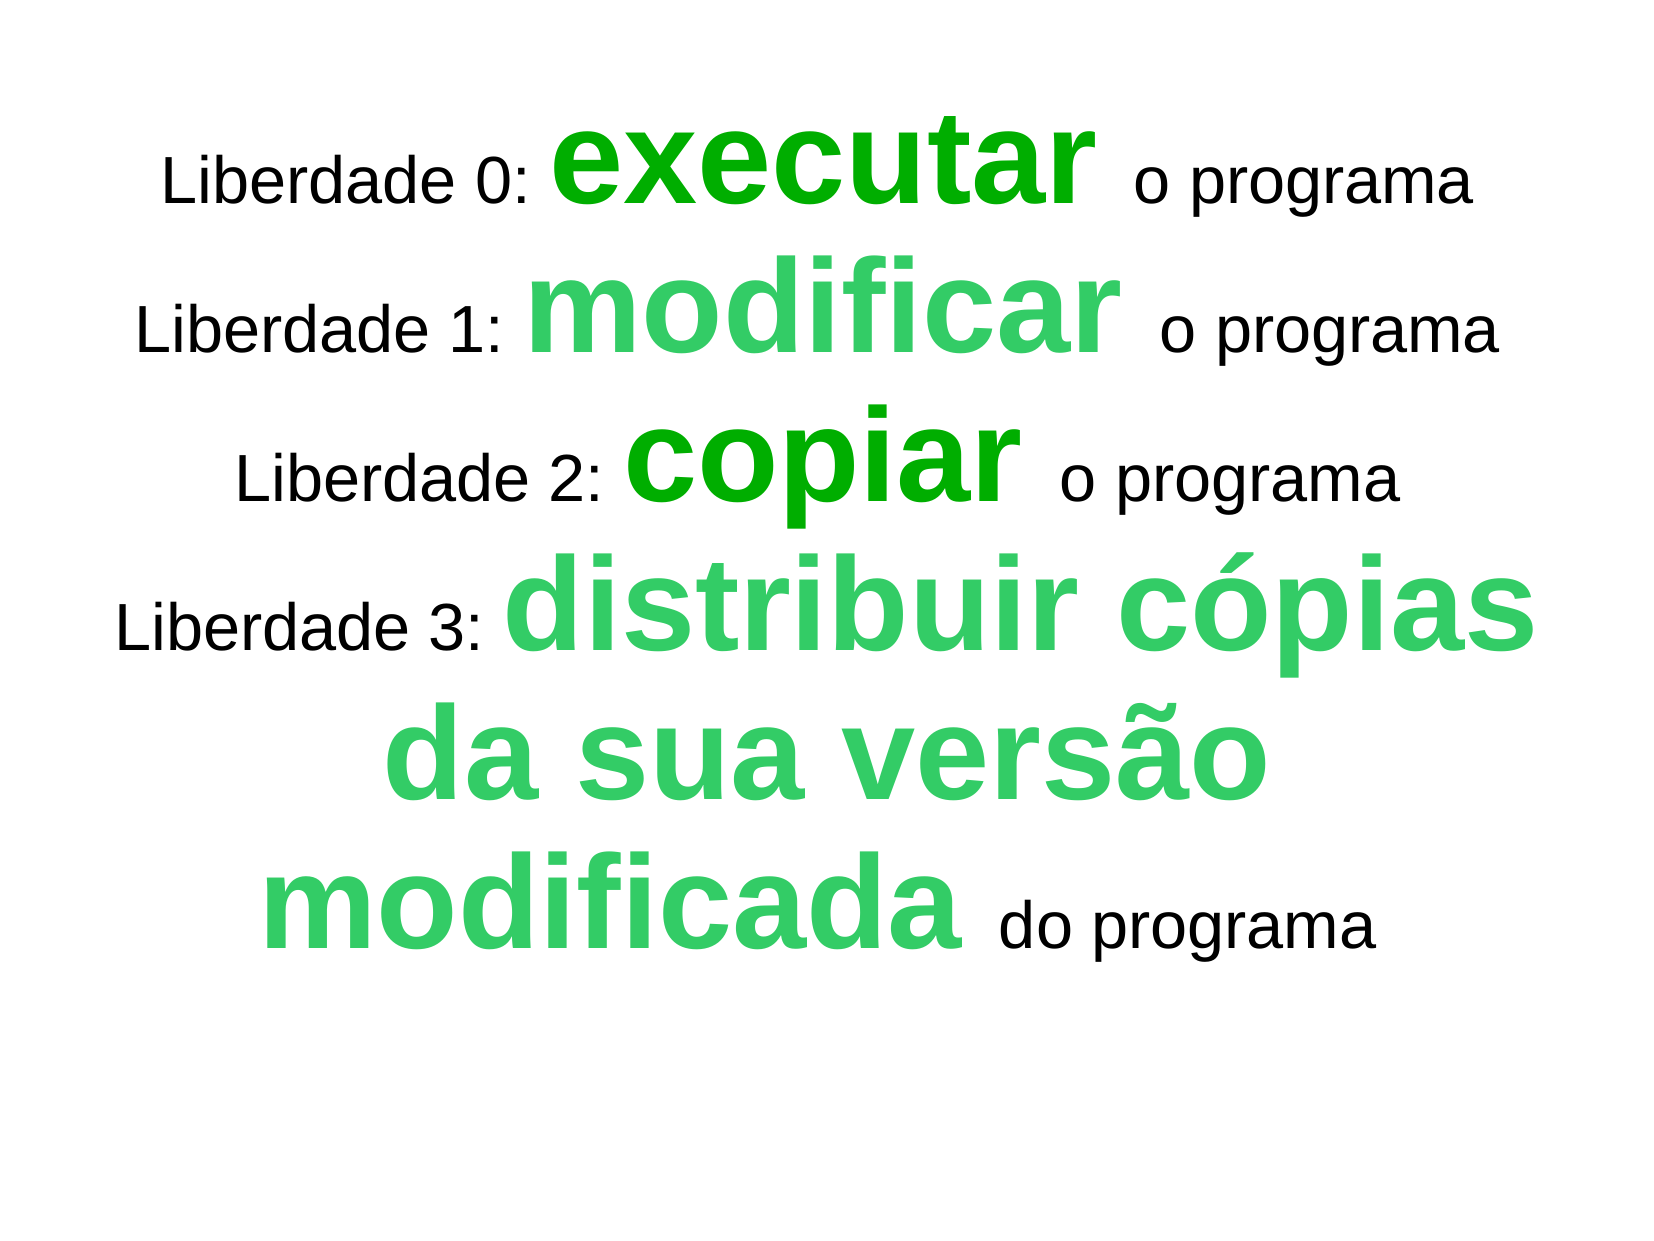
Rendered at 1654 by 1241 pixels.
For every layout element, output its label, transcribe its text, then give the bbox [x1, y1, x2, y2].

subtitle Liberdade 0: executar o programa Liberdade 1: modificar o programa Liberdade 2: copiar o programa Liberdade 3: distribuir cópias da sua versão modificada do programa [82, 49, 1571, 1010]
